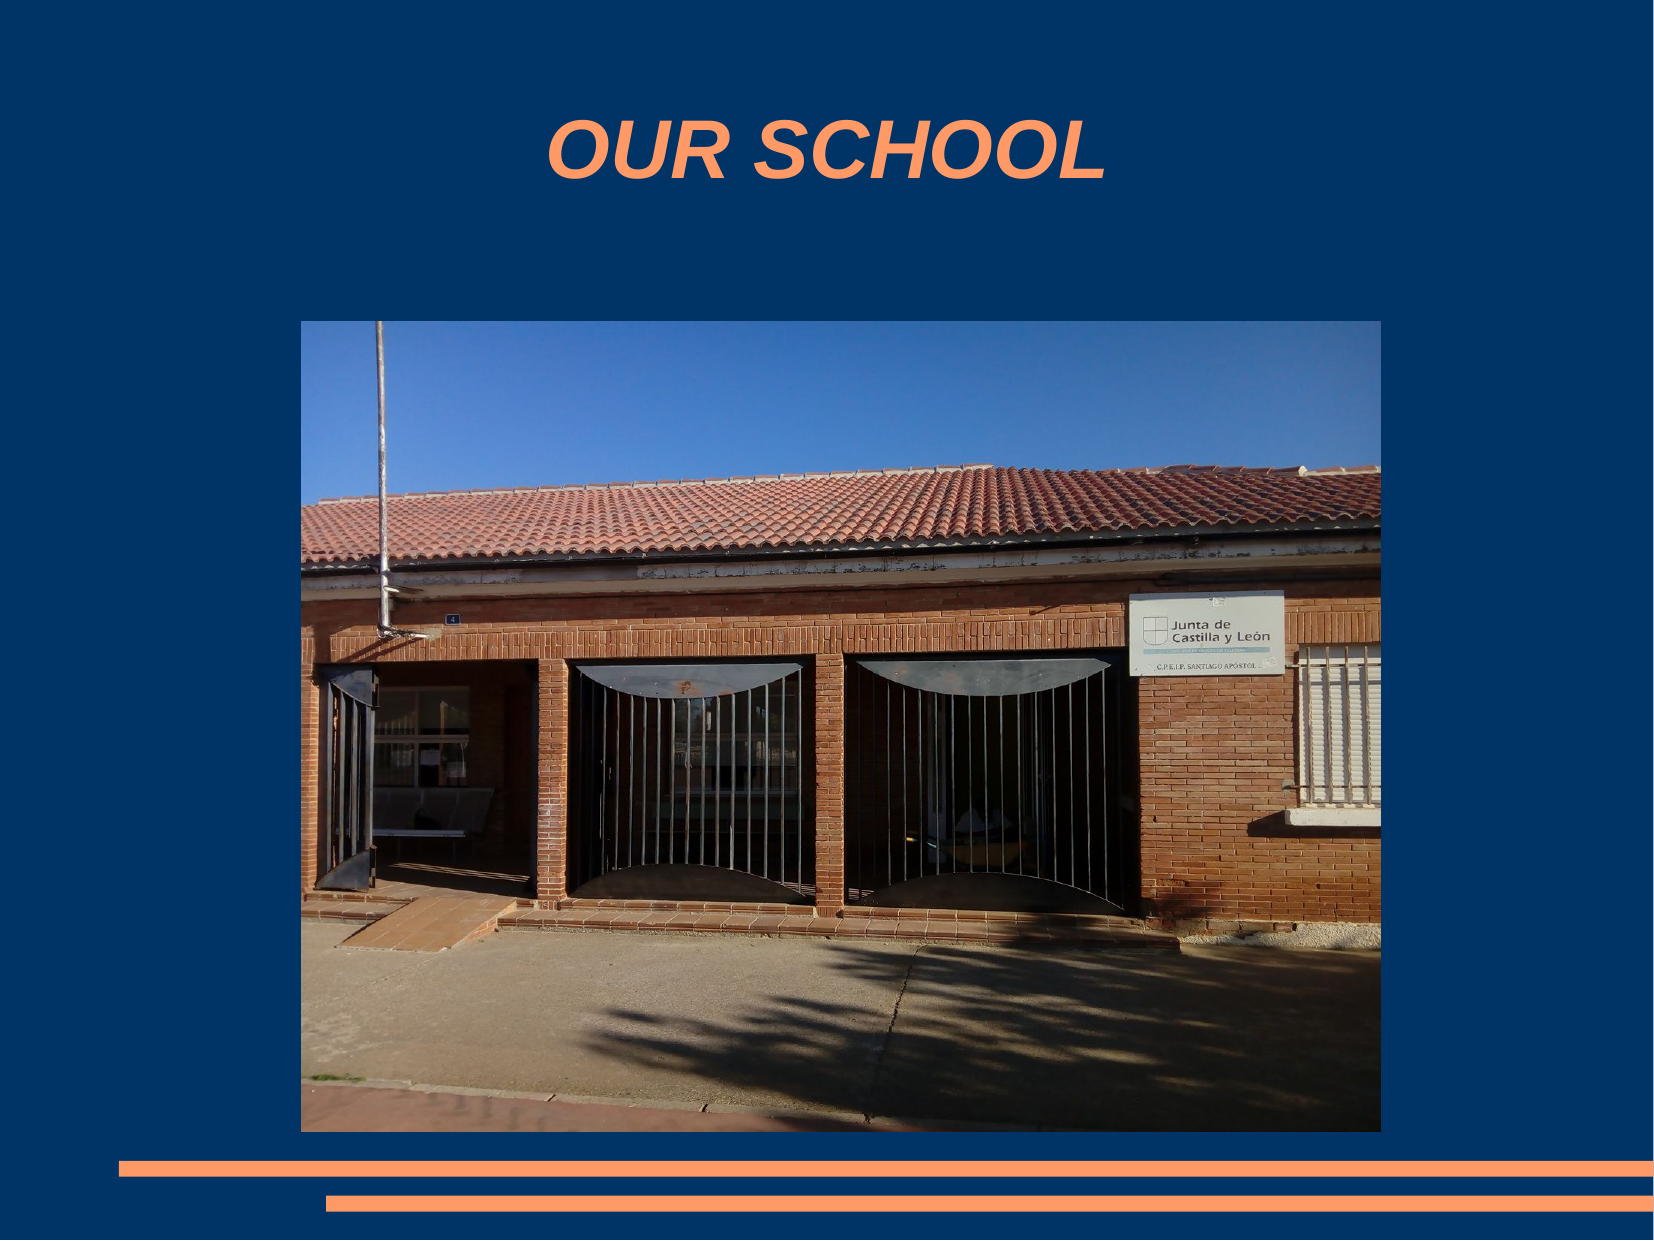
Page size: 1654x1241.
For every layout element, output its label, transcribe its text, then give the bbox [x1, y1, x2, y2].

title OUR SCHOOL [121, 46, 1534, 254]
picture [301, 321, 1381, 1132]
